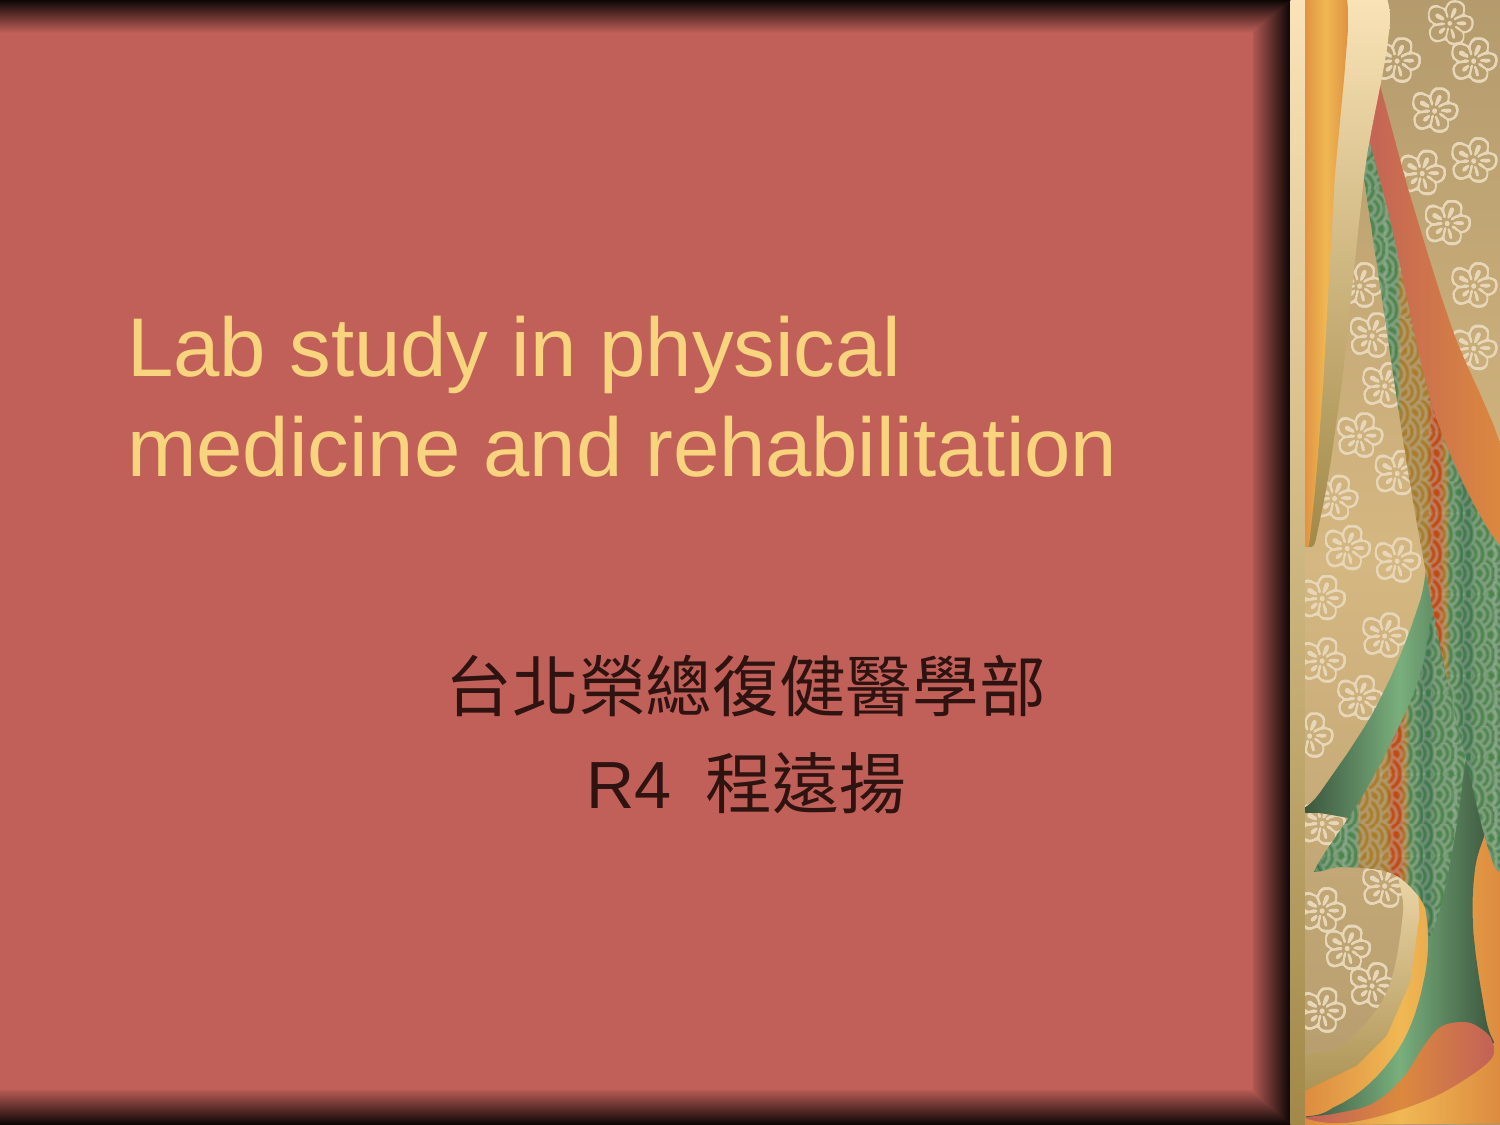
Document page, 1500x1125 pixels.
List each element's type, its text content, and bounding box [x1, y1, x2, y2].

title Lab study in physical medicine and rehabilitation [112, 224, 1256, 563]
subtitle 台北榮總復健醫學部 R4 程遠揚 [283, 637, 1209, 925]
